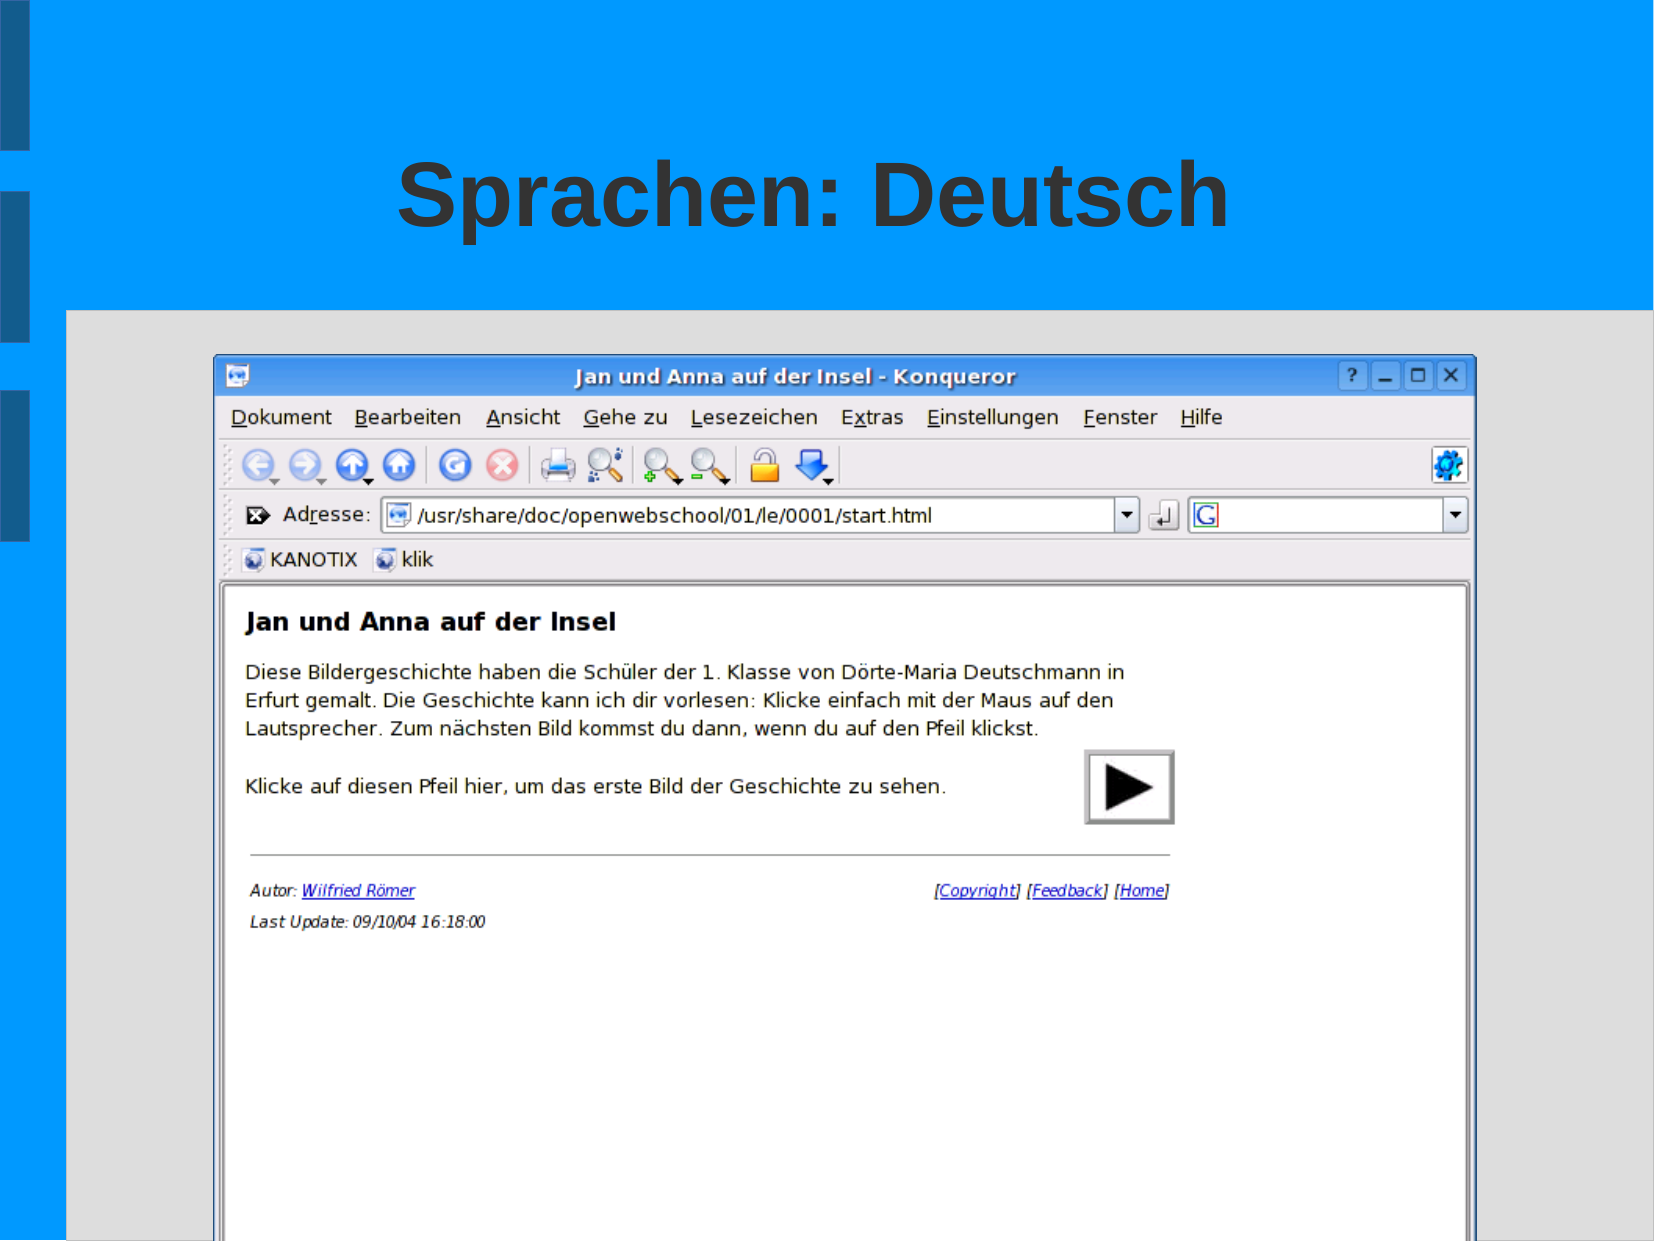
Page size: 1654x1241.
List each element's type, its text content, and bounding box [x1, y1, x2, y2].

title Sprachen: Deutsch [121, 91, 1534, 299]
picture [213, 354, 1477, 1241]
